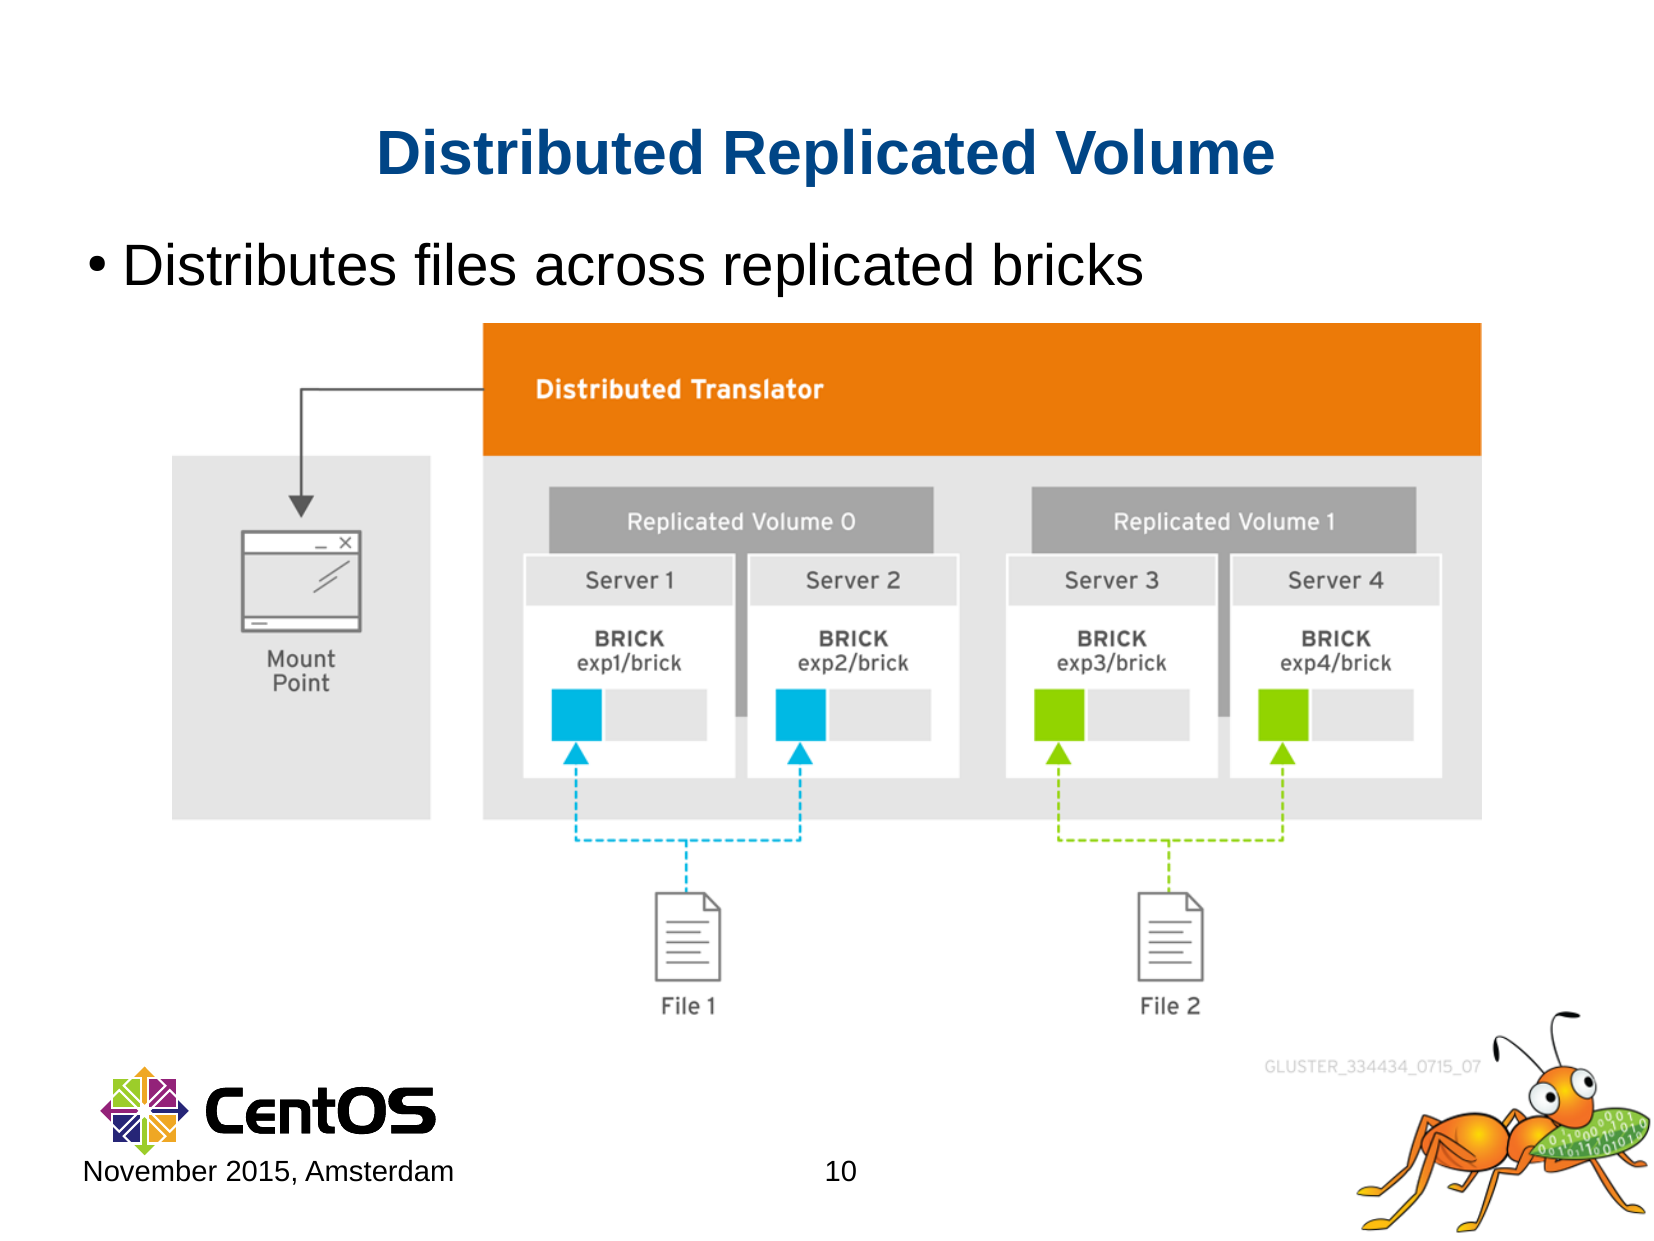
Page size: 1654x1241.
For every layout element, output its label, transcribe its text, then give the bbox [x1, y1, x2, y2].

title Distributed Replicated Volume [82, 49, 1571, 257]
picture [1353, 1009, 1654, 1235]
list Distributes files across replicated bricks [86, 232, 1576, 1111]
picture [82, 323, 1482, 1173]
